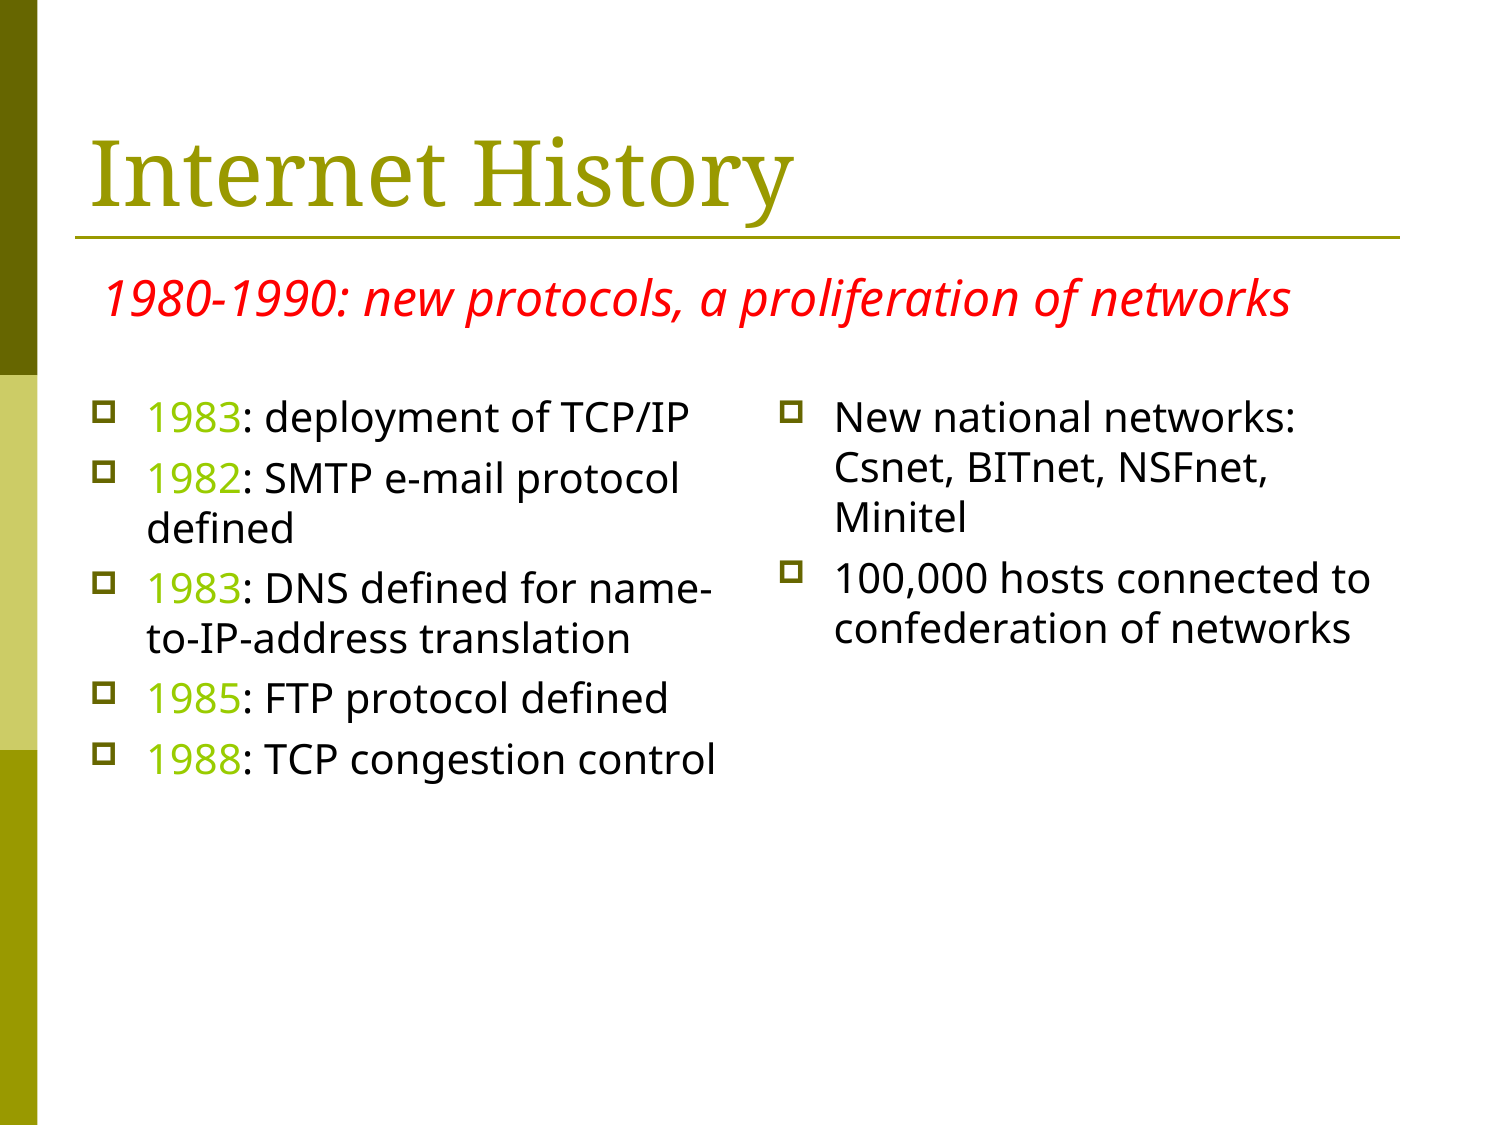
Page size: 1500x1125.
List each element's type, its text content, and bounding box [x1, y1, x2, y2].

list New national networks: Csnet, BITnet, NSFnet, Minitel 100,000 hosts connected to confederation of networks [762, 262, 1426, 1006]
list 1983: deployment of TCP/IP 1982: SMTP e-mail protocol defined 1983: DNS defined for name-to-IP-address translation 1985: FTP protocol defined 1988: TCP congestion control [75, 262, 738, 1006]
title Internet History [75, 45, 1426, 233]
text_box 1980-1990: new protocols, a proliferation of networks [86, 251, 1393, 358]
